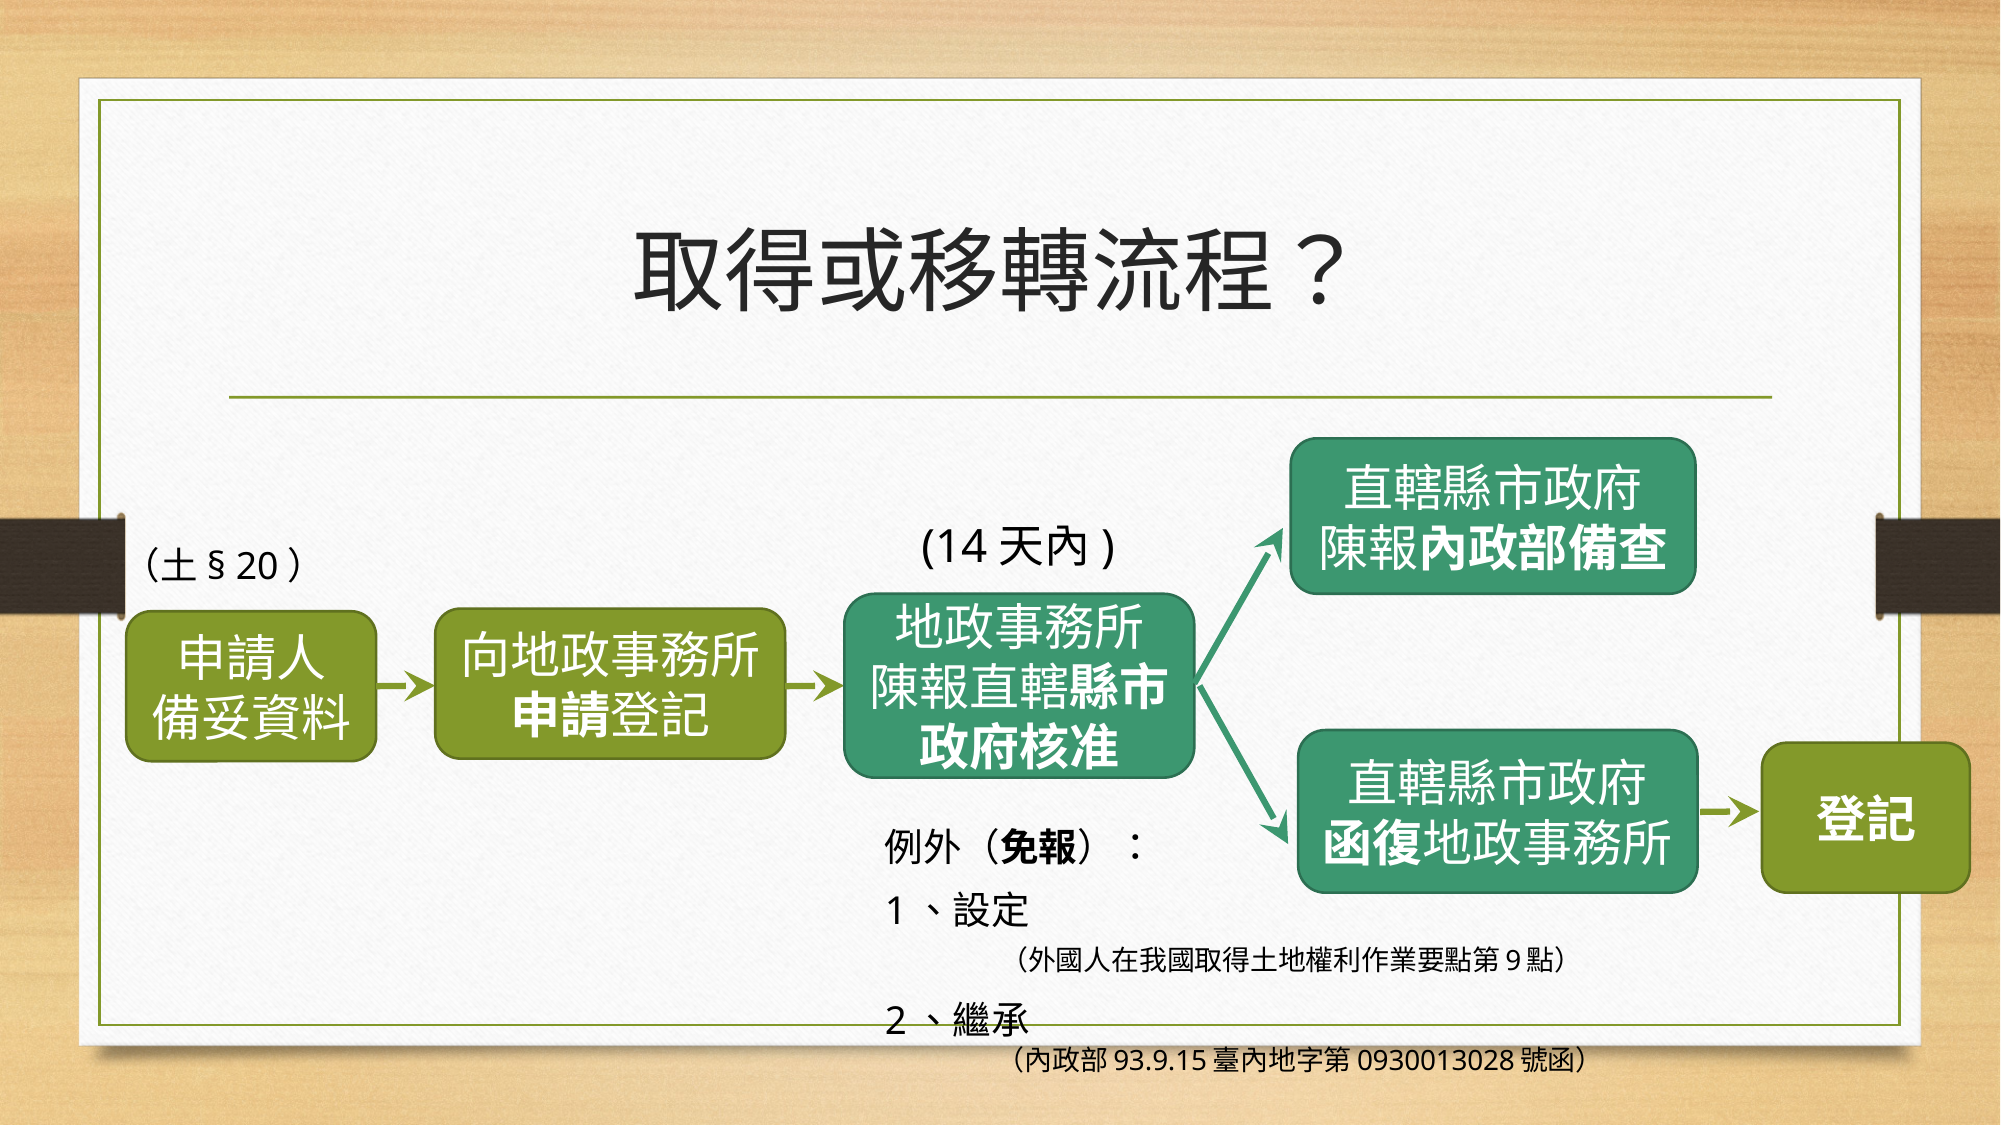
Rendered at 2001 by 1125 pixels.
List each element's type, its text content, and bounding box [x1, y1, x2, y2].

text_box 直轄縣市政府 陳報內政部備查 [1290, 438, 1696, 594]
picture [0, 0, 2001, 1125]
text_box （土§ 20） [108, 534, 341, 595]
text_box 向地政事務所申請登記 [435, 608, 786, 759]
text_box 地政事務所 陳報直轄縣市政府核准 [844, 593, 1195, 778]
text_box (14天內) [906, 509, 1133, 606]
text_box 申請人 備妥資料 [126, 611, 377, 762]
text_box 登記 [1761, 742, 1970, 893]
text_box 直轄縣市政府 函復地政事務所 [1298, 730, 1698, 893]
title 取得或移轉流程？ [212, 161, 1788, 375]
text_box 例外（免報）： 1、設定 （外國人在我國取得土地權利作業要點第9點） 2、繼承 （內政部93.9.15臺內地字第0930013028號函） [869, 815, 1627, 1089]
